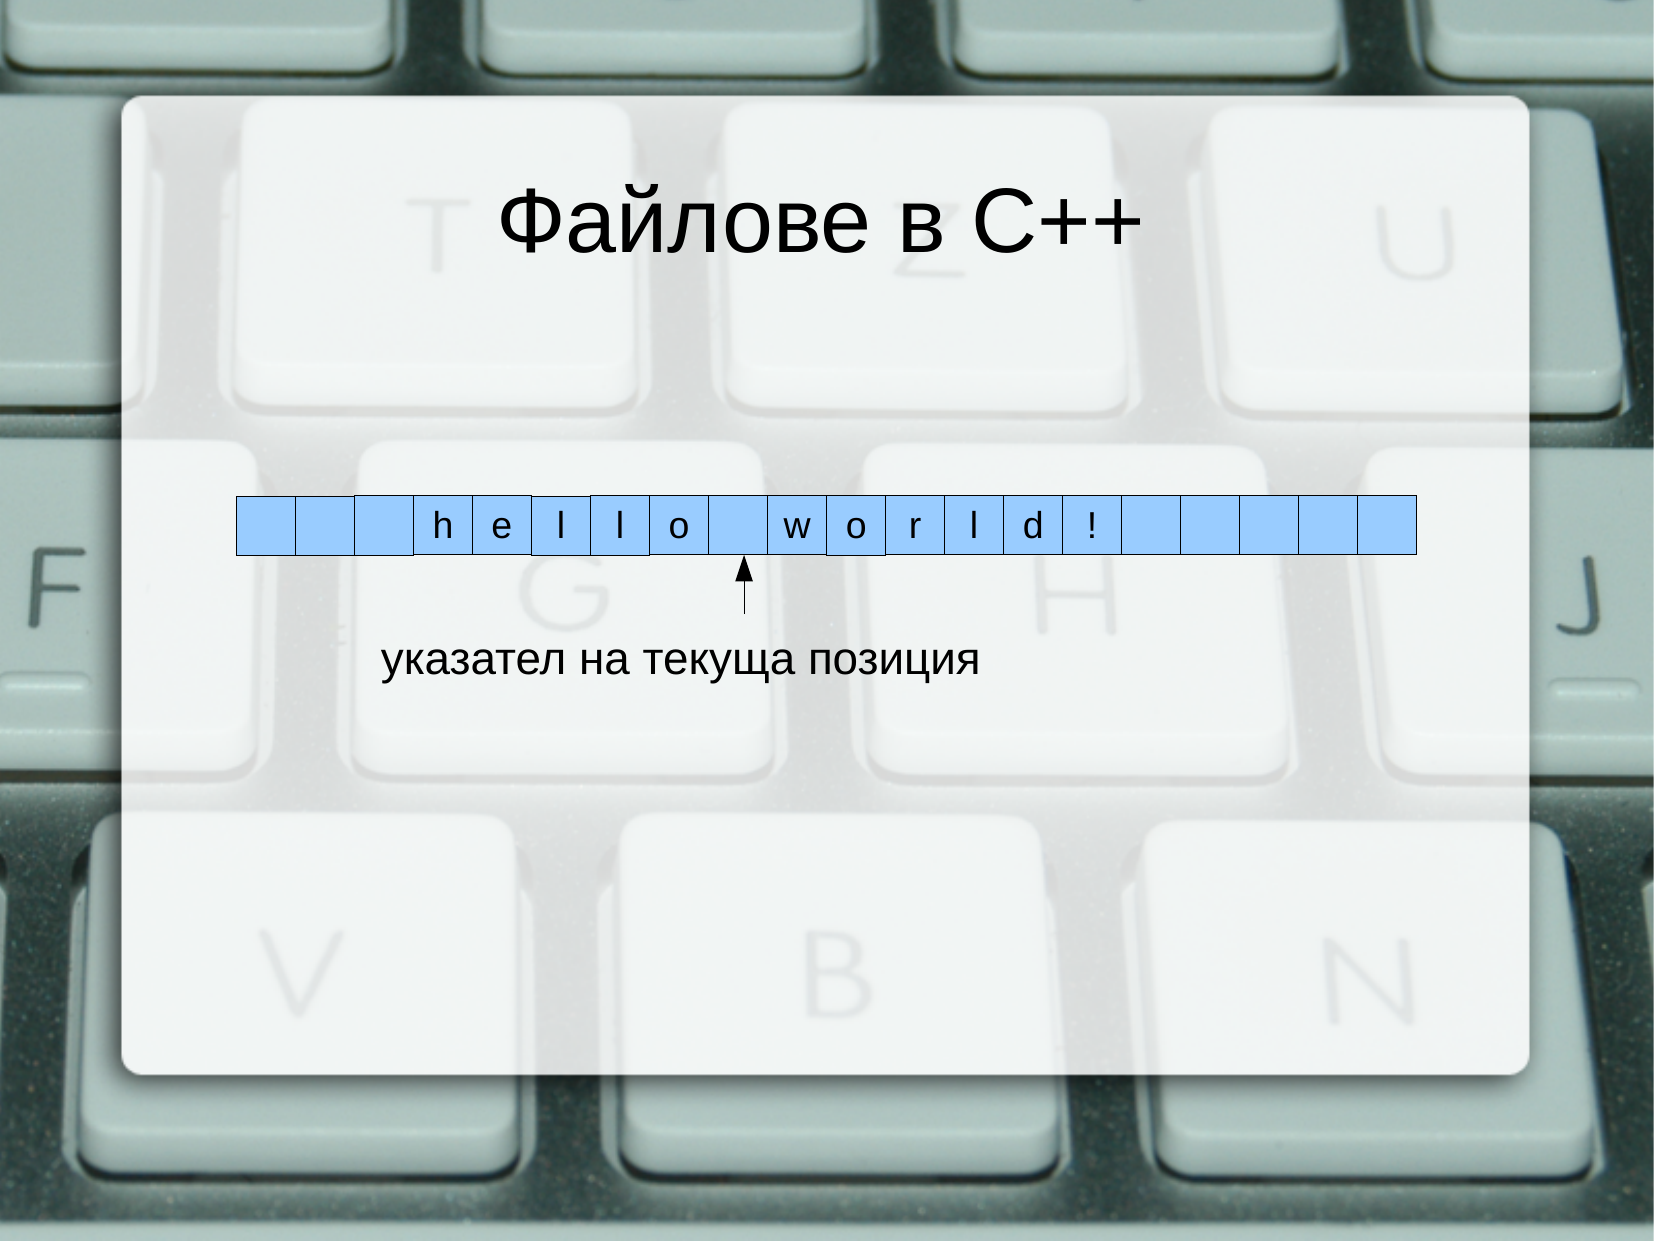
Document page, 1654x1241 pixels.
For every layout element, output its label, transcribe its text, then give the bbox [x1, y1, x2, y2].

title Файлове в C++ [135, 117, 1506, 325]
text_box d [1003, 495, 1062, 555]
text_box l [590, 495, 650, 556]
text_box o [649, 495, 708, 555]
text_box [1121, 495, 1417, 555]
text_box [708, 495, 767, 555]
text_box e [472, 495, 532, 555]
text_box [236, 495, 414, 556]
text_box указател на текуща позиция [366, 625, 1123, 804]
text_box o [826, 495, 886, 556]
picture [0, 0, 1654, 1241]
text_box w [767, 495, 826, 555]
text_box l [531, 496, 590, 556]
text_box h [413, 495, 472, 555]
text_box ! [1062, 495, 1121, 555]
text_box l [944, 495, 1003, 555]
text_box r [885, 495, 944, 555]
